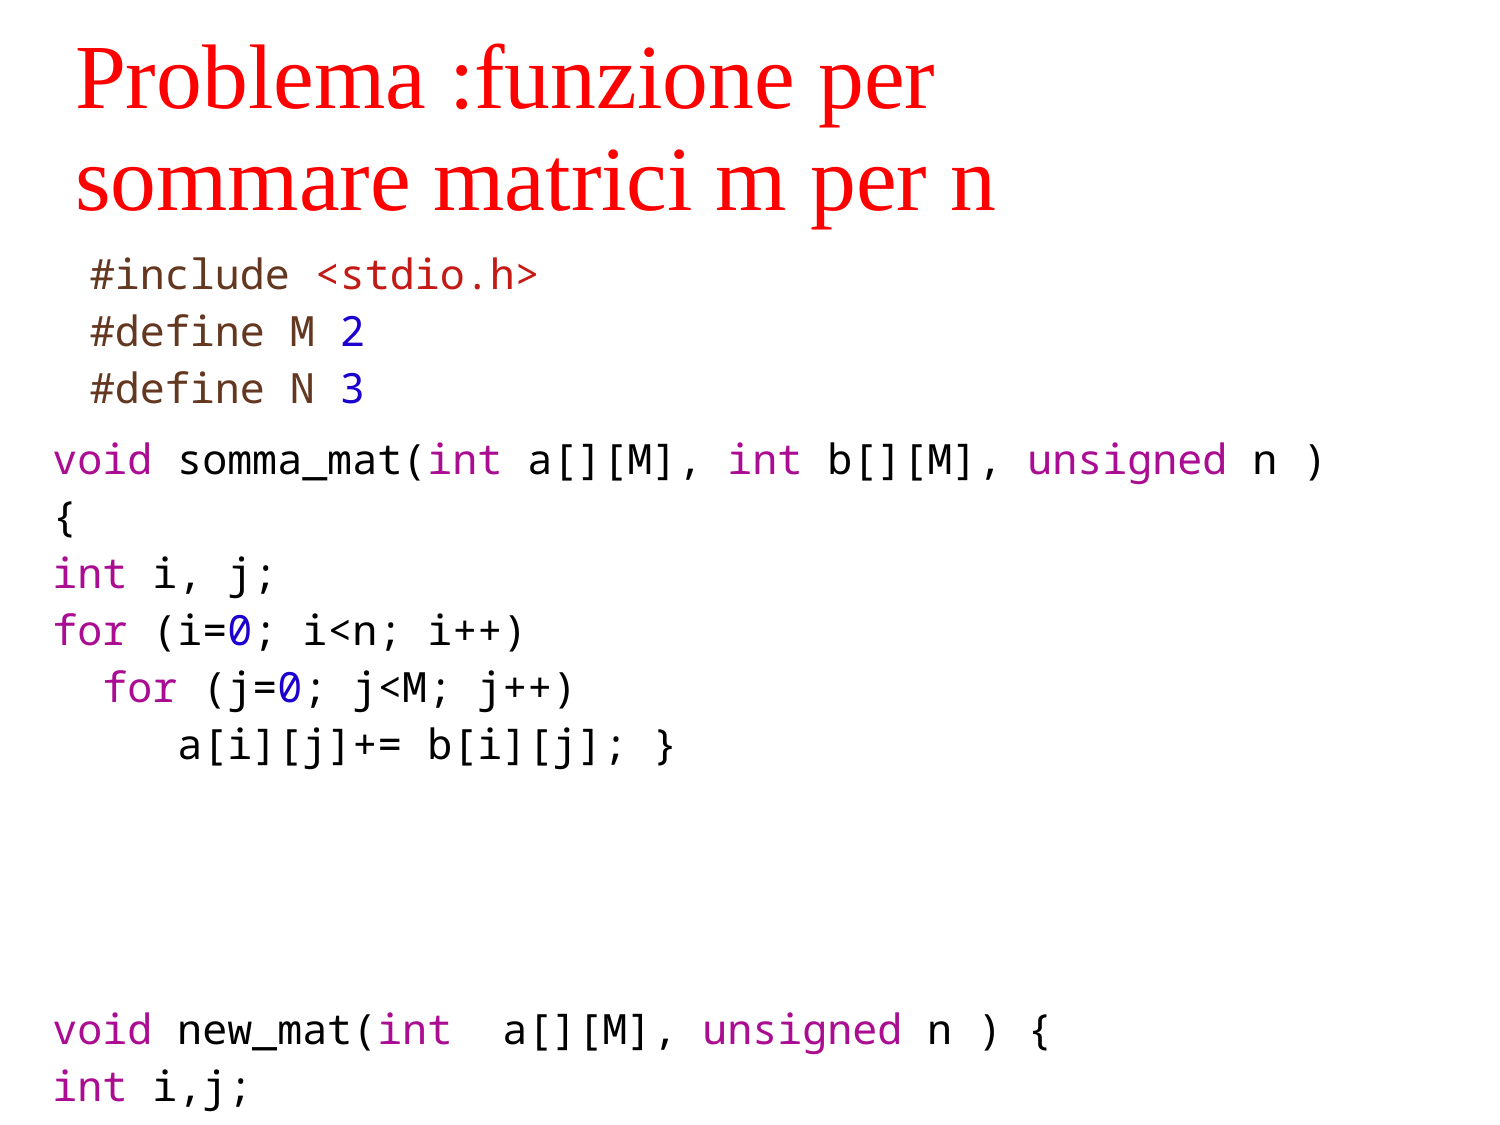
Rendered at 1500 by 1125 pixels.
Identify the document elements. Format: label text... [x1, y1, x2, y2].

text_box void somma_mat(int a[][M], int b[][M], unsigned n ) { int i, j; for (i=0; i<n; i++) for (j=0; j<M; j++) a[i][j]+= b[i][j]; } void new_mat(int a[][M], unsigned n ) { int i,j; for (i=0; i<n; i++) for (j=0; j<M;j++) scanf("%d",&(a[i][j]));} } [37, 375, 1388, 1125]
text_box #include <stdio.h> #define M 2 #define N 3 [75, 237, 601, 451]
title Problema :funzione per sommare matrici m per n [75, 21, 1276, 338]
